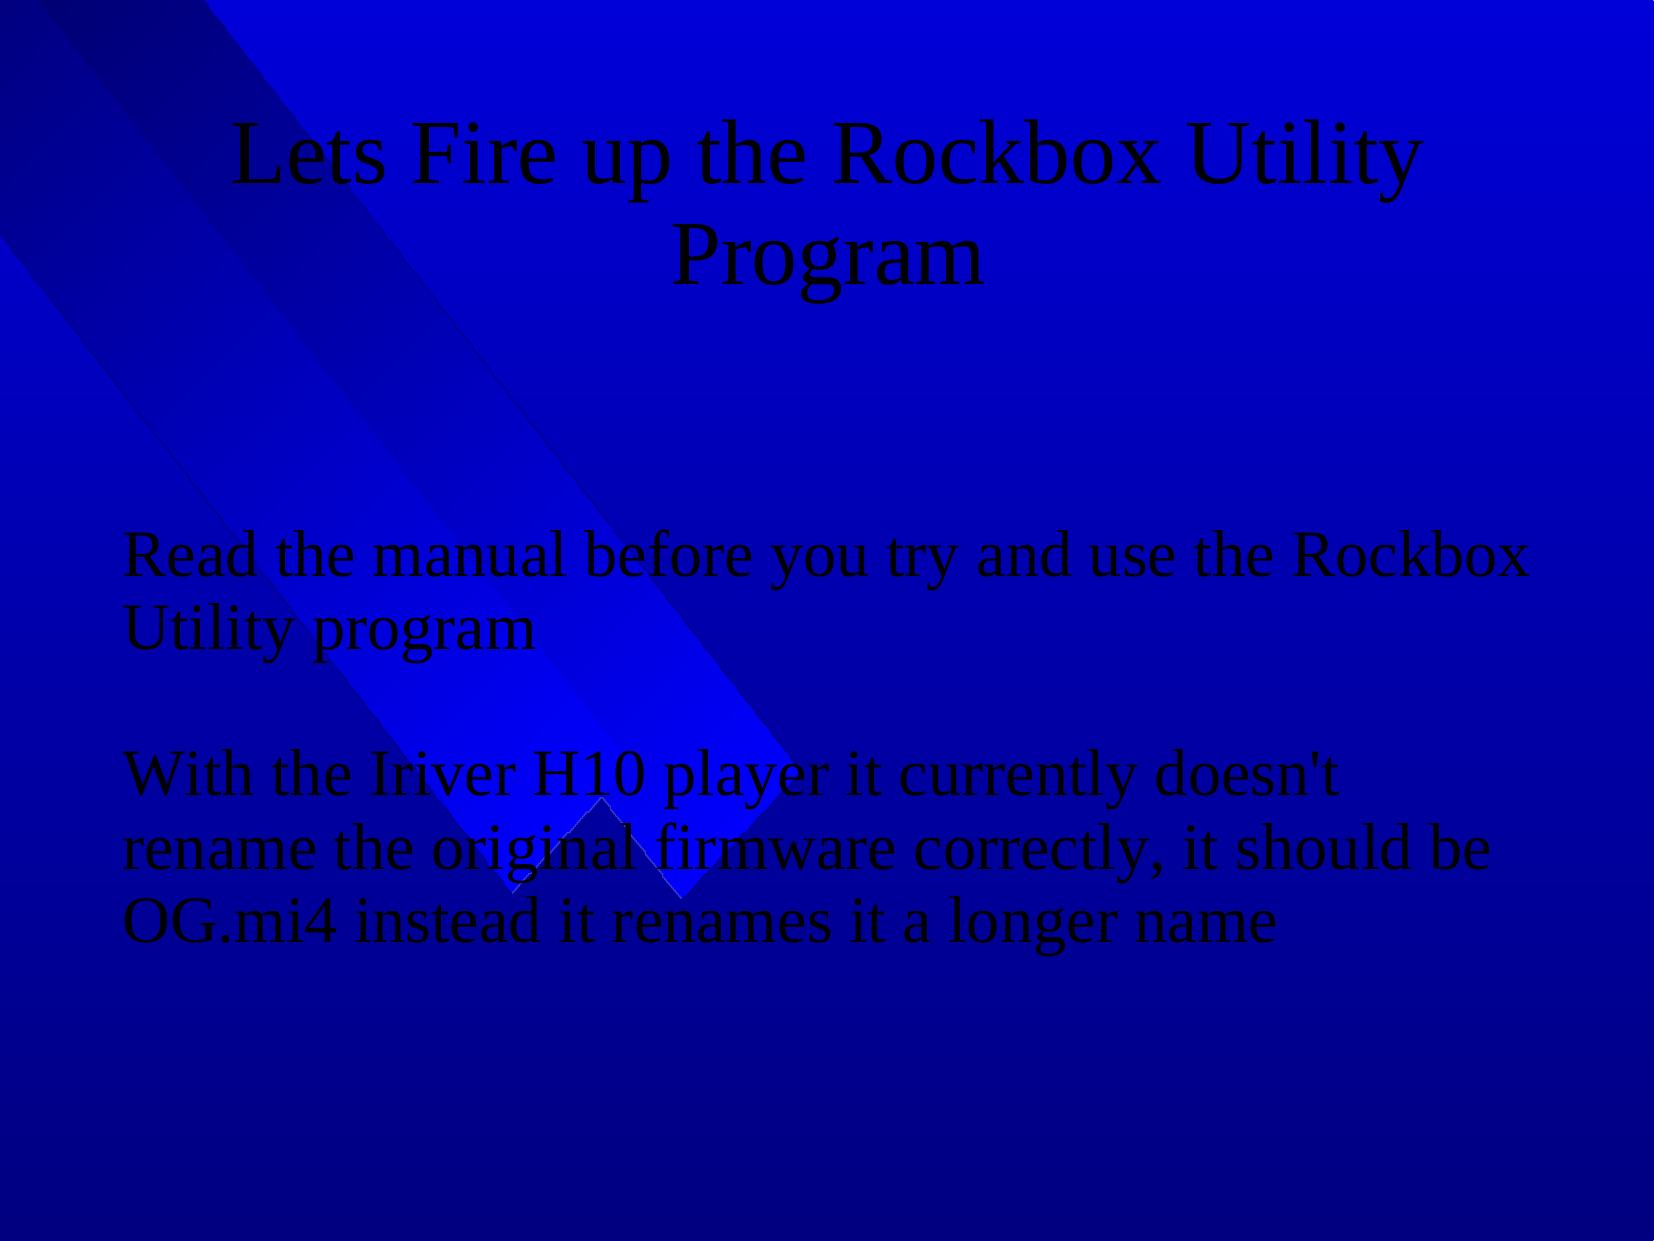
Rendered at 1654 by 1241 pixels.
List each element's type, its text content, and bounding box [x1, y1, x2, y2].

subtitle Read the manual before you try and use the Rockbox Utility program With the Iriver H10 player it currently doesn't rename the original firmware correctly, it should be OG.mi4 instead it renames it a longer name [122, 346, 1535, 1128]
title Lets Fire up the Rockbox Utility Program [122, 99, 1535, 307]
